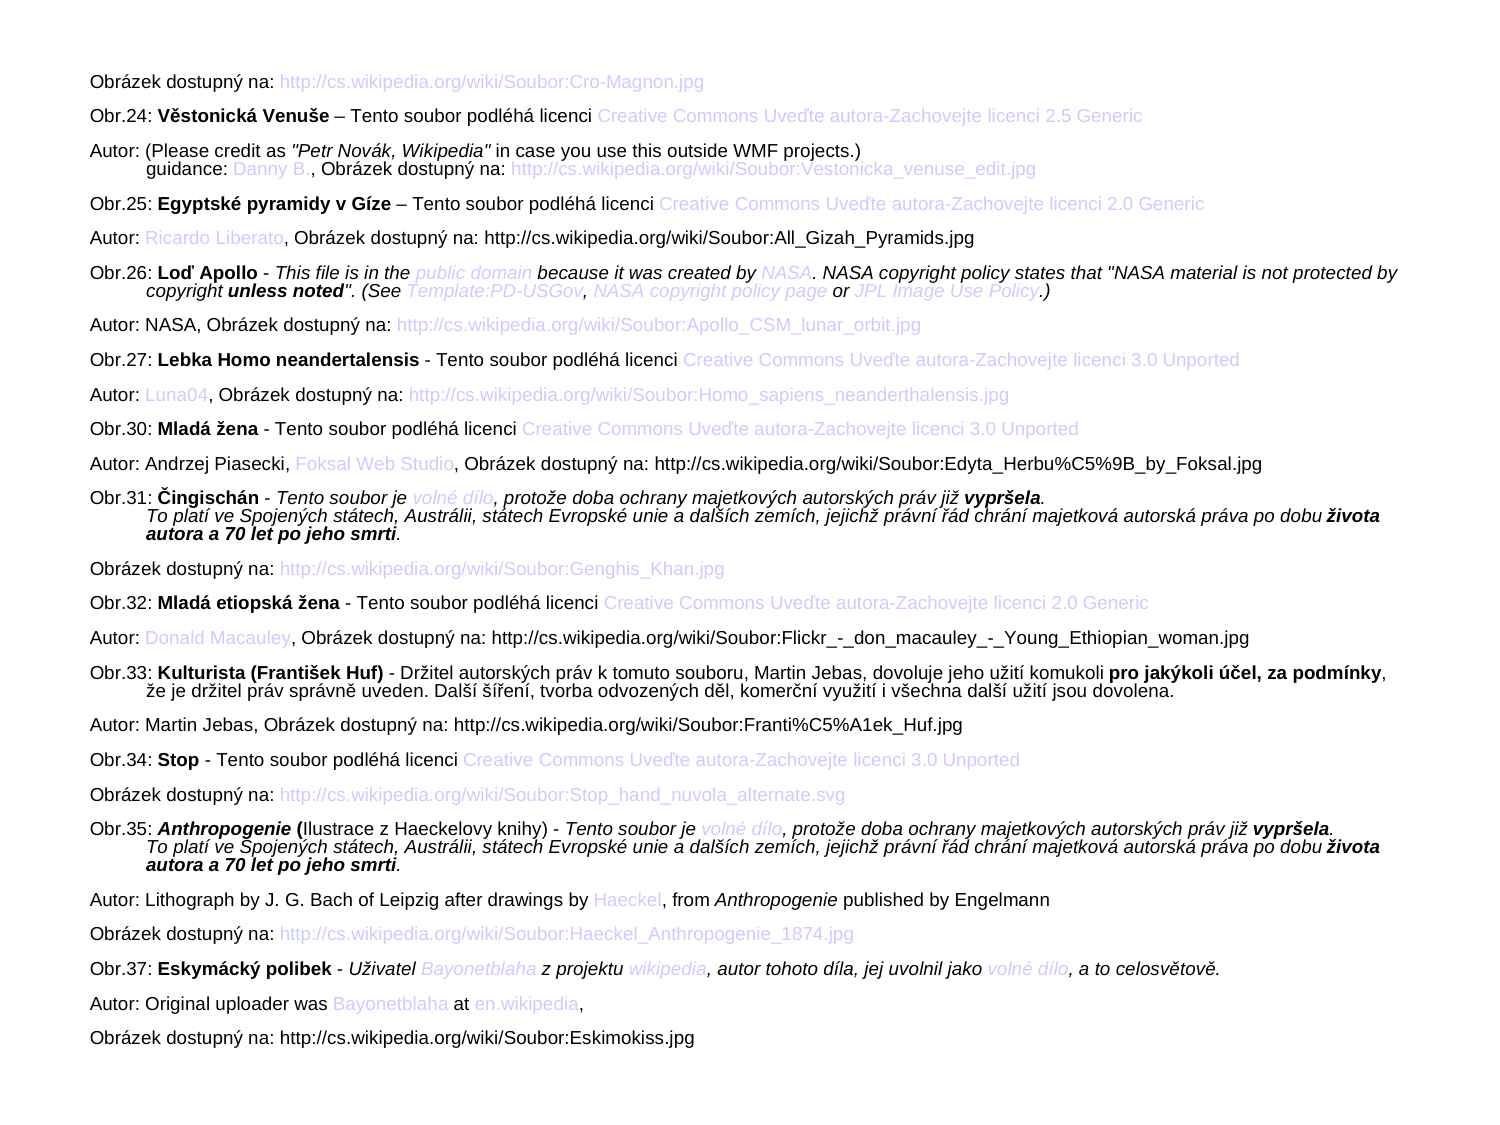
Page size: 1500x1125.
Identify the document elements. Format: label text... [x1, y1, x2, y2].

list Obrázek dostupný na: http://cs.wikipedia.org/wiki/Soubor:Cro-Magnon.jpg Obr.24: Věstonická Venuše – Tento soubor podléhá licenci Creative Commons Uveďte autora-Zachovejte licenci 2.5 Generic Autor: (Please credit as "Petr Novák, Wikipedia" in case you use this outside WMF projects.) guidance: Danny B., Obrázek dostupný na: http://cs.wikipedia.org/wiki/Soubor:Vestonicka_venuse_edit.jpg Obr.25: Egyptské pyramidy v Gíze – Tento soubor podléhá licenci Creative Commons Uveďte autora-Zachovejte licenci 2.0 Generic Autor: Ricardo Liberato, Obrázek dostupný na: http://cs.wikipedia.org/wiki/Soubor:All_Gizah_Pyramids.jpg Obr.26: Loď Apollo - This file is in the public domain because it was created by NASA. NASA copyright policy states that "NASA material is not protected by copyright unless noted". (See Template:PD-USGov, NASA copyright policy page or JPL Image Use Policy.) Autor: NASA, Obrázek dostupný na: http://cs.wikipedia.org/wiki/Soubor:Apollo_CSM_lunar_orbit.jpg Obr.27: Lebka Homo neandertalensis - Tento soubor podléhá licenci Creative Commons Uveďte autora-Zachovejte licenci 3.0 Unported Autor: Luna04, Obrázek dostupný na: http://cs.wikipedia.org/wiki/Soubor:Homo_sapiens_neanderthalensis.jpg Obr.30: Mladá žena - Tento soubor podléhá licenci Creative Commons Uveďte autora-Zachovejte licenci 3.0 Unported Autor: Andrzej Piasecki, Foksal Web Studio, Obrázek dostupný na: http://cs.wikipedia.org/wiki/Soubor:Edyta_Herbu%C5%9B_by_Foksal.jpg Obr.31: Čingischán - Tento soubor je volné dílo, protože doba ochrany majetkových autorských práv již vypršela. To platí ve Spojených státech, Austrálii, státech Evropské unie a dalších zemích, jejichž právní řád chrání majetková autorská práva po dobu života autora a 70 let po jeho smrti. Obrázek dostupný na: http://cs.wikipedia.org/wiki/Soubor:Genghis_Khan.jpg Obr.32: Mladá etiopská žena - Tento soubor podléhá licenci Creative Commons Uveďte autora-Zachovejte licenci 2.0 Generic Autor: Donald Macauley, Obrázek dostupný na: http://cs.wikipedia.org/wiki/Soubor:Flickr_-_don_macauley_-_Young_Ethiopian_woman.jpg Obr.33: Kulturista (František Huf) - Držitel autorských práv k tomuto souboru, Martin Jebas, dovoluje jeho užití komukoli pro jakýkoli účel, za podmínky, že je držitel práv správně uveden. Další šíření, tvorba odvozených děl, komerční využití i všechna další užití jsou dovolena. Autor: Martin Jebas, Obrázek dostupný na: http://cs.wikipedia.org/wiki/Soubor:Franti%C5%A1ek_Huf.jpg Obr.34: Stop - Tento soubor podléhá licenci Creative Commons Uveďte autora-Zachovejte licenci 3.0 Unported Obrázek dostupný na: http://cs.wikipedia.org/wiki/Soubor:Stop_hand_nuvola_alternate.svg Obr.35: Anthropogenie (Ilustrace z Haeckelovy knihy) - Tento soubor je volné dílo, protože doba ochrany majetkových autorských práv již vypršela. To platí ve Spojených státech, Austrálii, státech Evropské unie a dalších zemích, jejichž právní řád chrání majetková autorská práva po dobu života autora a 70 let po jeho smrti. Autor: Lithograph by J. G. Bach of Leipzig after drawings by Haeckel, from Anthropogenie published by Engelmann Obrázek dostupný na: http://cs.wikipedia.org/wiki/Soubor:Haeckel_Anthropogenie_1874.jpg Obr.37: Eskymácký polibek - Uživatel Bayonetblaha z projektu wikipedia, autor tohoto díla, jej uvolnil jako volné dílo, a to celosvětově. Autor: Original uploader was Bayonetblaha at en.wikipedia, Obrázek dostupný na: http://cs.wikipedia.org/wiki/Soubor:Eskimokiss.jpg [75, 66, 1425, 1083]
